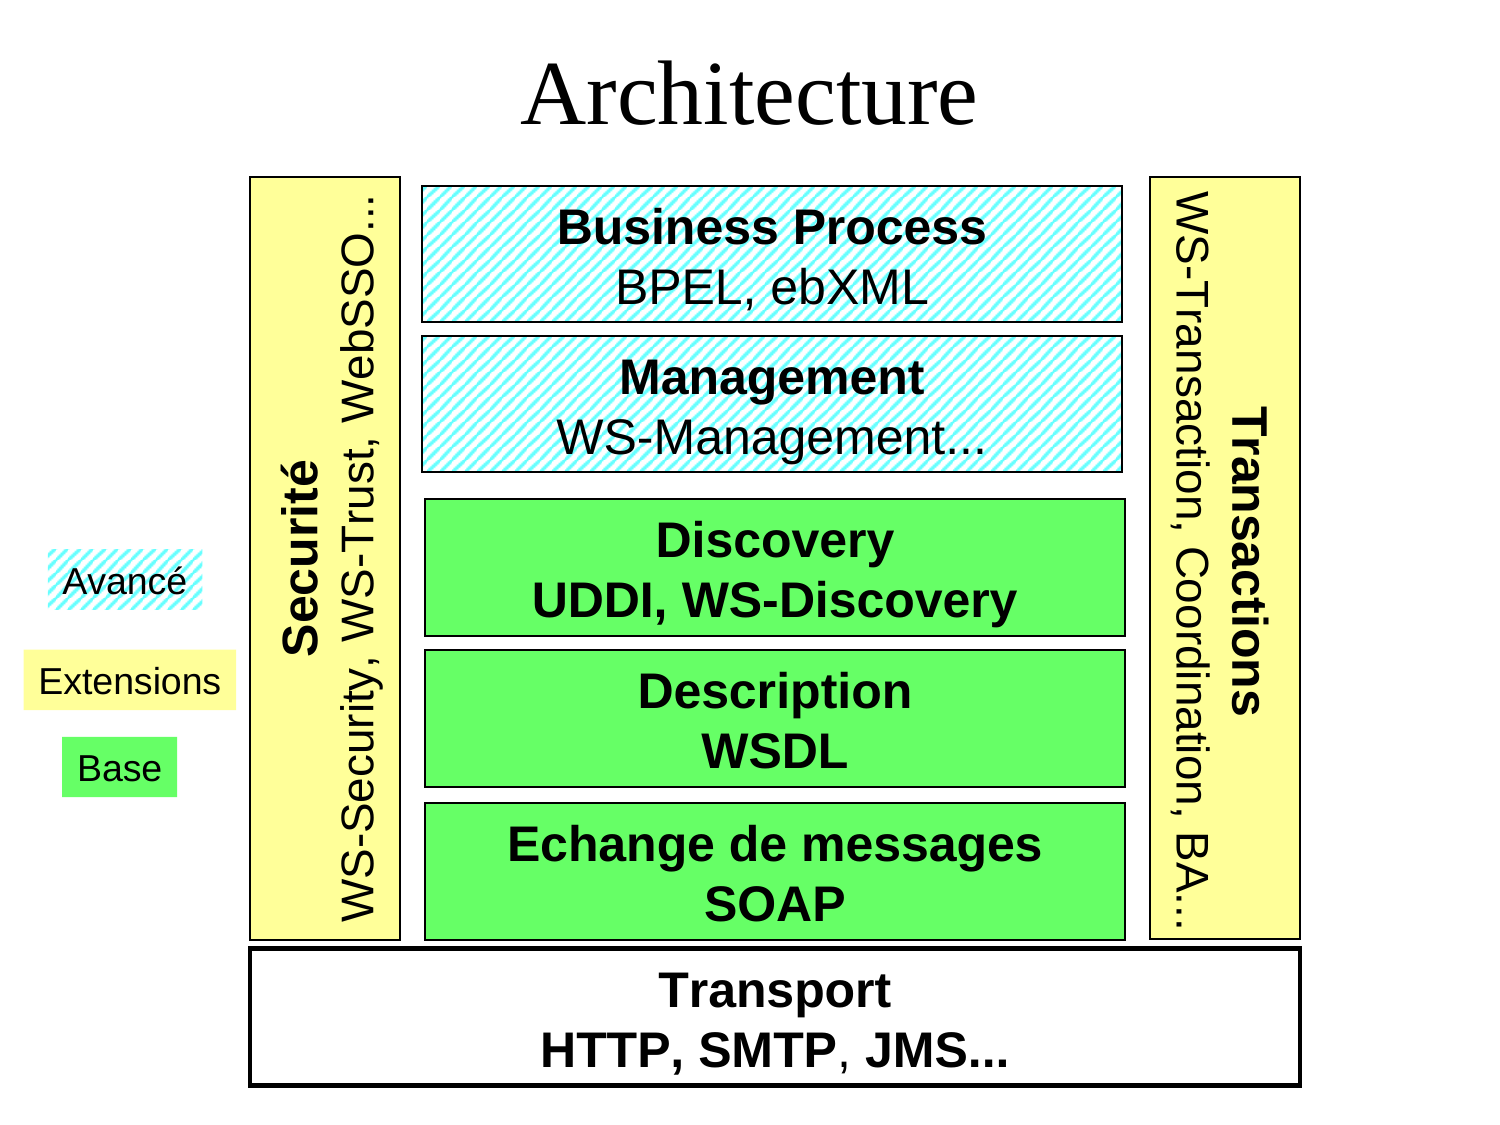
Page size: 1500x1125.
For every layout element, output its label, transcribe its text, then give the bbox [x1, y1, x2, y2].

text_box Extensions [23, 649, 237, 711]
text_box Transactions WS-Transaction, Coordination, BA... [1149, 177, 1300, 939]
text_box Management WS-Management... [422, 335, 1122, 473]
text_box Transport HTTP, SMTP, JMS... [249, 948, 1300, 1086]
title Architecture [112, 0, 1388, 188]
text_box Business Process BPEL, ebXML [422, 185, 1122, 323]
text_box Securité WS-Security, WS-Trust, WebSSO... [249, 177, 400, 940]
text_box Discovery UDDI, WS-Discovery [424, 499, 1125, 637]
text_box Avancé [47, 549, 203, 610]
text_box Echange de messages SOAP [424, 803, 1125, 940]
text_box Description WSDL [424, 649, 1125, 787]
text_box Base [62, 736, 178, 798]
